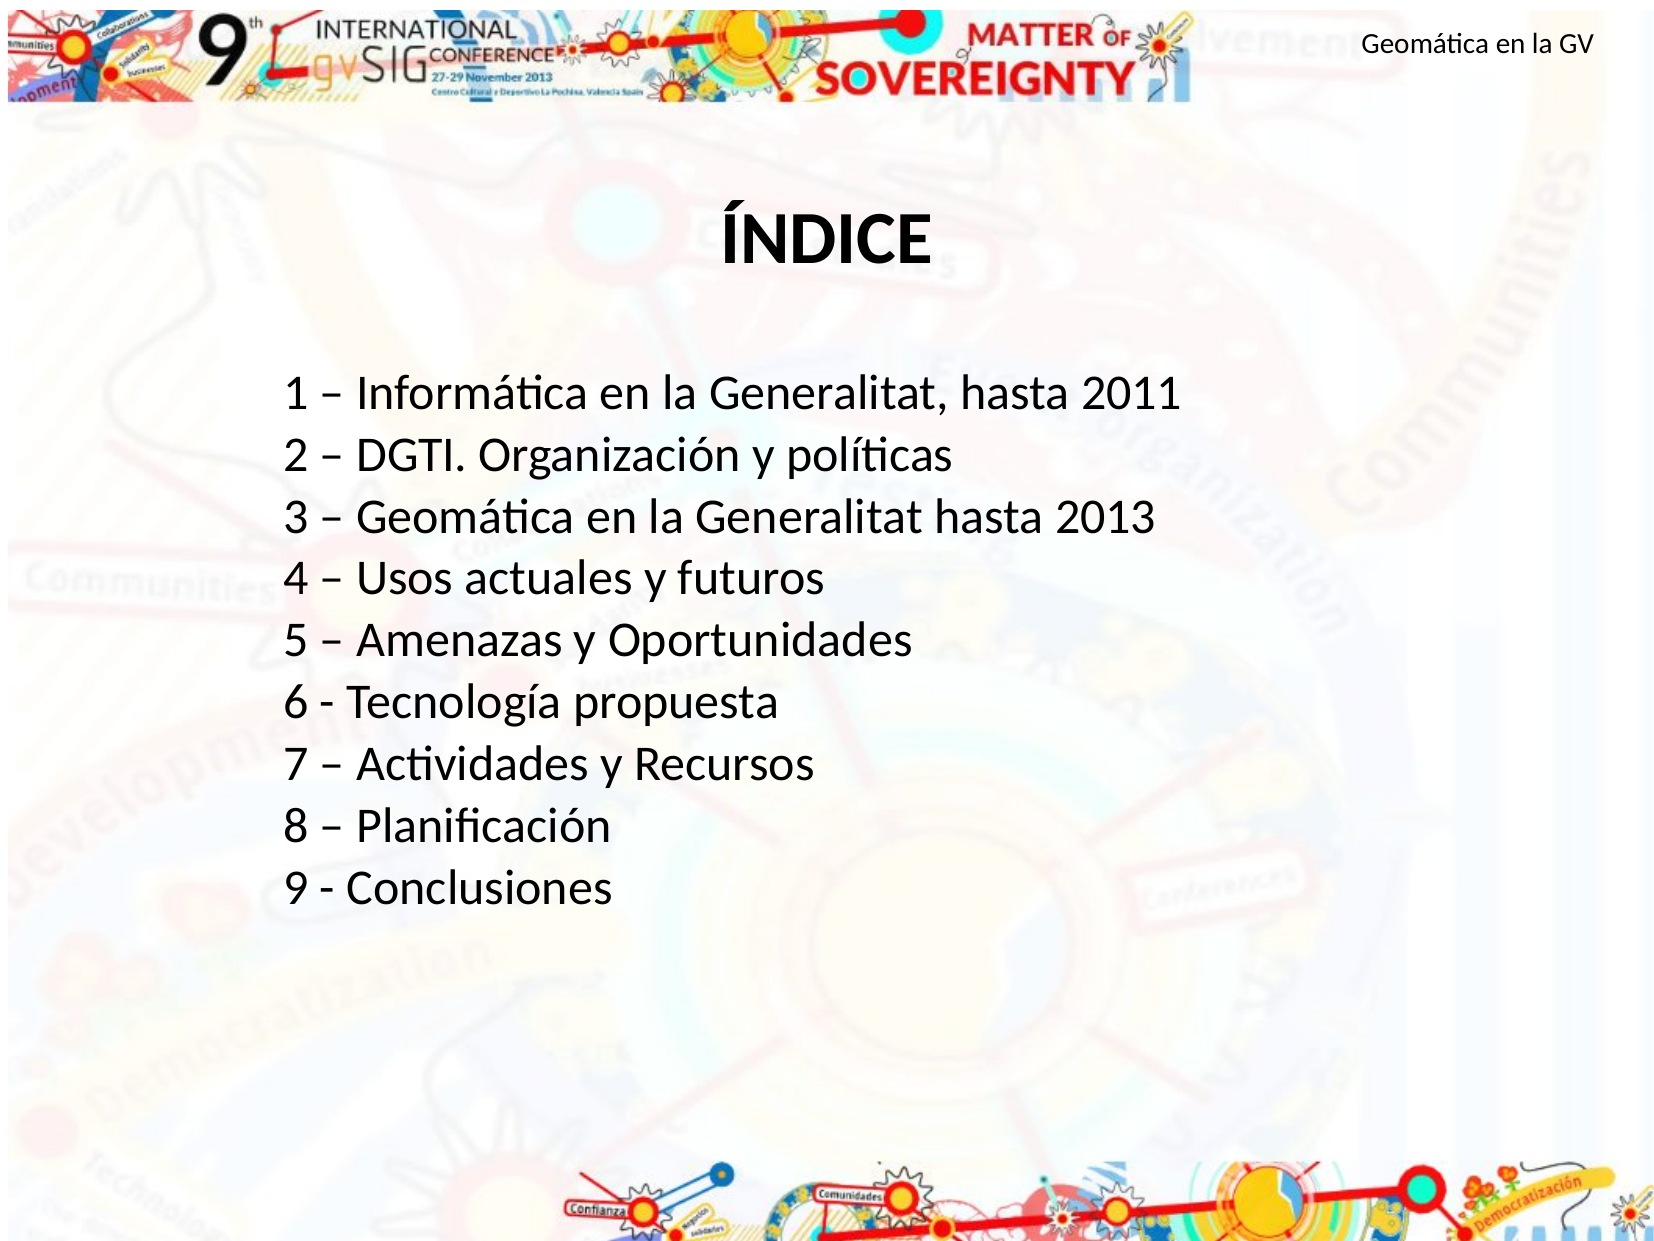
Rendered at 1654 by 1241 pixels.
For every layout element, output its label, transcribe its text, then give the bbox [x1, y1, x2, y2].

subtitle 1 – Informática en la Generalitat, hasta 2011 2 – DGTI. Organización y políticas 3 – Geomática en la Generalitat hasta 2013 4 – Usos actuales y futuros 5 – Amenazas y Oportunidades 6 - Tecnología propuesta 7 – Actividades y Recursos 8 – Planificación 9 - Conclusiones [283, 284, 1418, 1004]
text_box Geomática en la GV [1346, 23, 1654, 73]
picture [7, 10, 1654, 1241]
title ÍNDICE [82, 201, 1571, 317]
